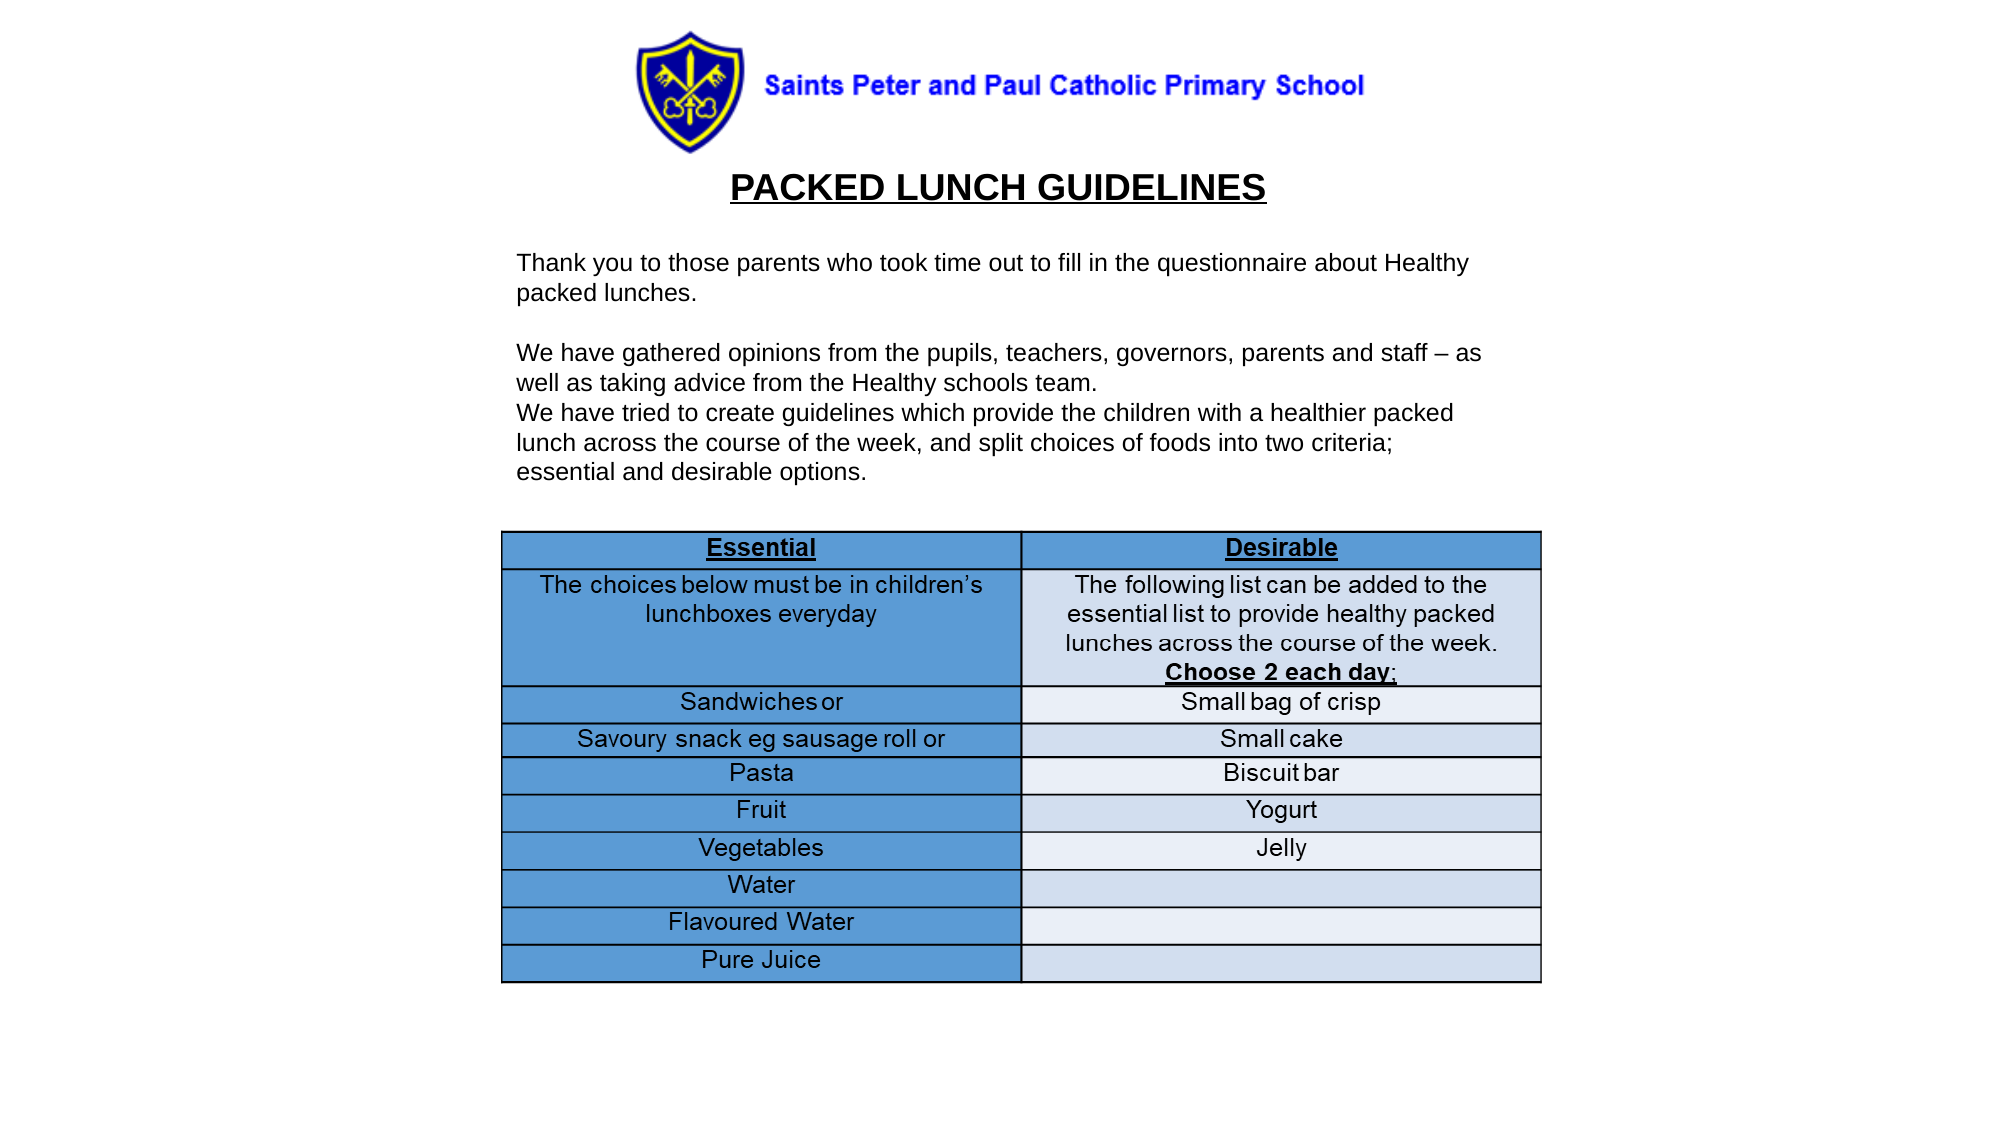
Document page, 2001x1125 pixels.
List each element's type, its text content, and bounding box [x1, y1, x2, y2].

text_box Thank you to those parents who took time out to fill in the questionnaire about Healthy packed lunches. We have gathered opinions from the pupils, teachers, governors, parents and staff – as well as taking advice from the Healthy schools team. We have tried to create guidelines which provide the children with a healthier packed lunch across the course of the week, and split choices of foods into two criteria; essential and desirable options. [501, 239, 1501, 493]
picture [629, 19, 1374, 156]
picture [501, 524, 1542, 986]
text_box PACKED LUNCH GUIDELINES [715, 155, 1282, 215]
